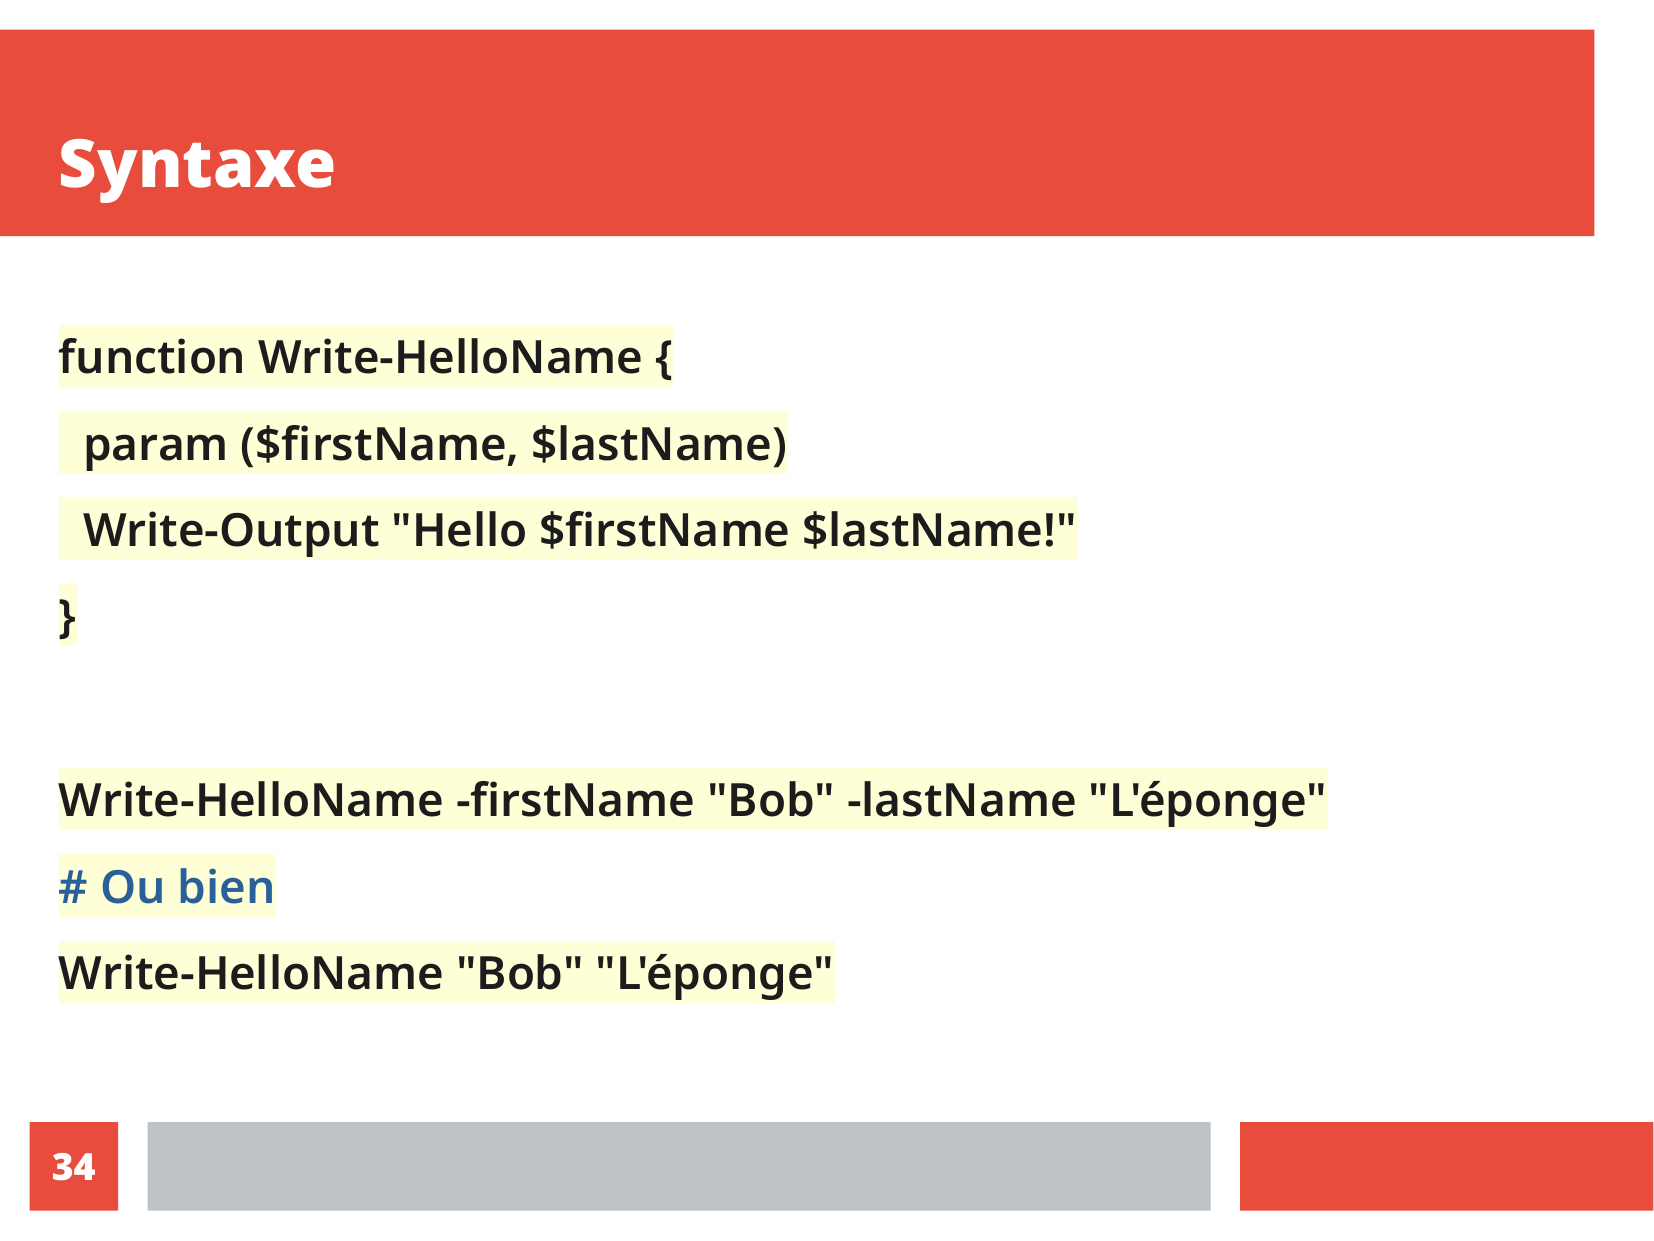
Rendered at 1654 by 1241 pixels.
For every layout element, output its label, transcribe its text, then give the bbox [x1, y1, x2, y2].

title Syntaxe [59, 59, 1595, 207]
list function Write-HelloName { param ($firstName, $lastName) Write-Output "Hello $firstName $lastName!" } Write-HelloName -firstName "Bob" -lastName "L'éponge" # Ou bien Write-HelloName "Bob" "L'éponge" [59, 324, 1565, 1093]
